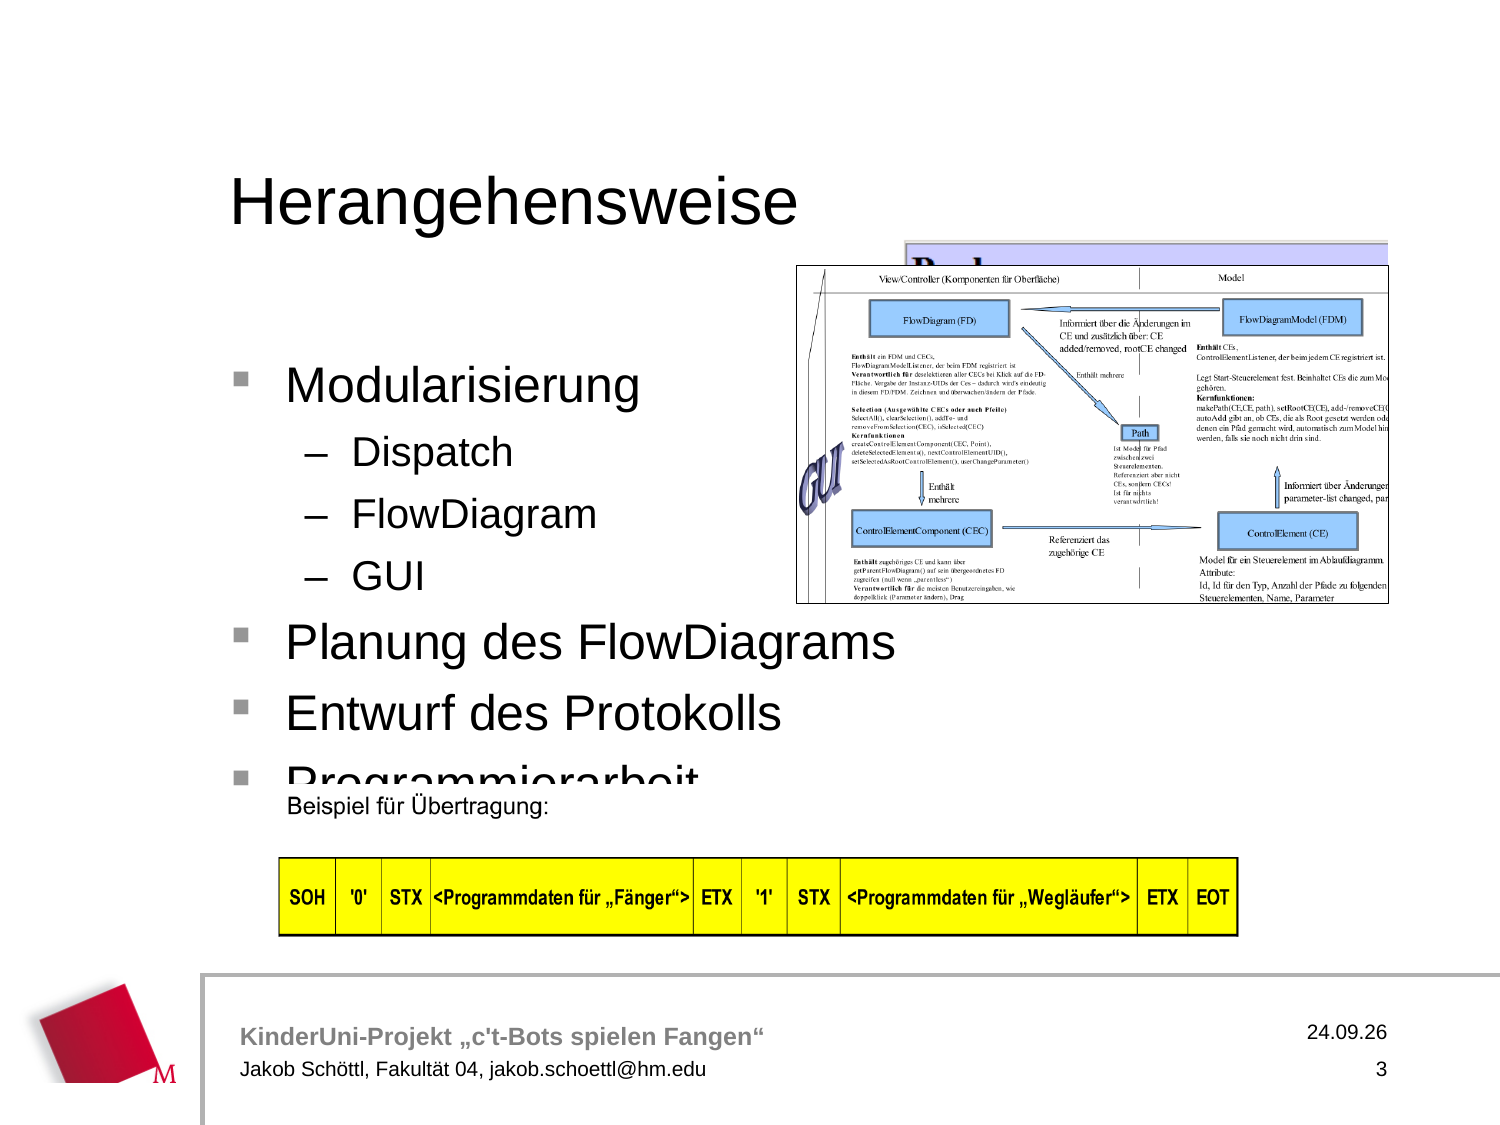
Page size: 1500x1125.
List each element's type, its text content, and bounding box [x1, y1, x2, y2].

picture [266, 784, 1249, 946]
picture [797, 236, 1388, 603]
list Modularisierung Dispatch FlowDiagram GUI Planung des FlowDiagrams Entwurf des Protokolls Programmierarbeit [200, 350, 975, 886]
title Herangehensweise [200, 99, 1388, 303]
picture [18, 973, 176, 1083]
